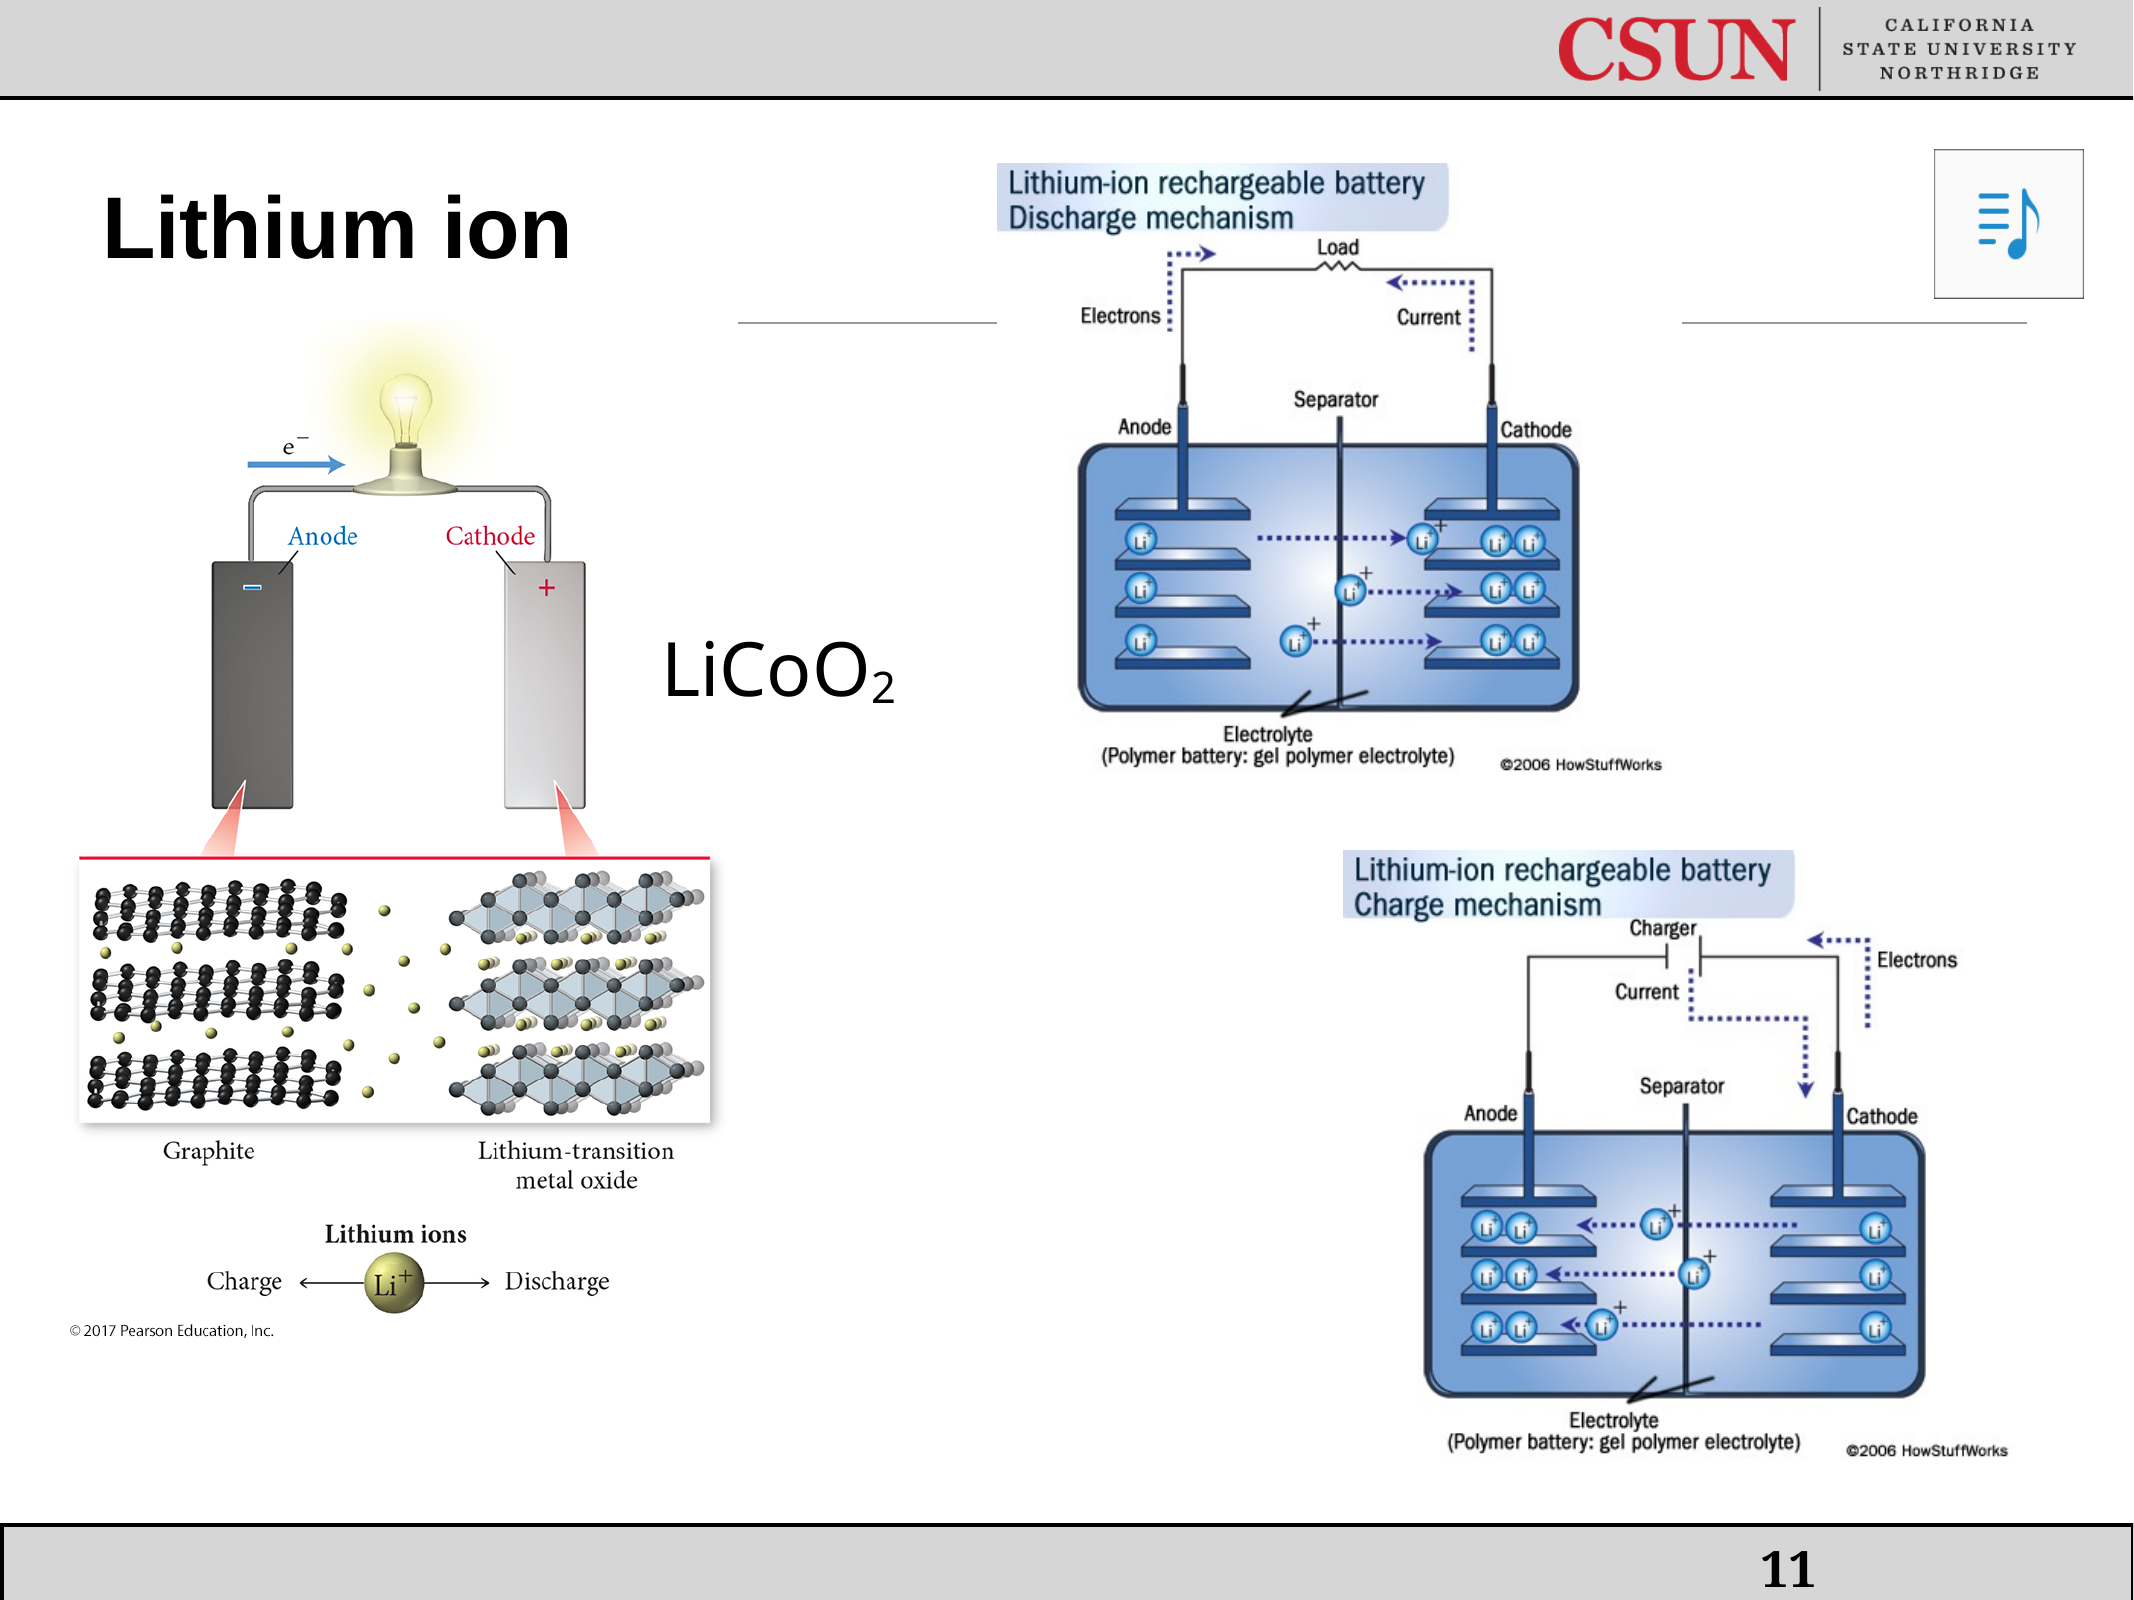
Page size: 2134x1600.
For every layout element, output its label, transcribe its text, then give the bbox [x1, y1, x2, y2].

text_box [1933, 148, 2086, 301]
text_box LiCoO2 [652, 613, 905, 721]
title Lithium ion [93, 105, 2040, 285]
picture [997, 163, 1682, 778]
picture [1343, 850, 2028, 1465]
picture [59, 308, 738, 1345]
picture [1559, 7, 2076, 91]
